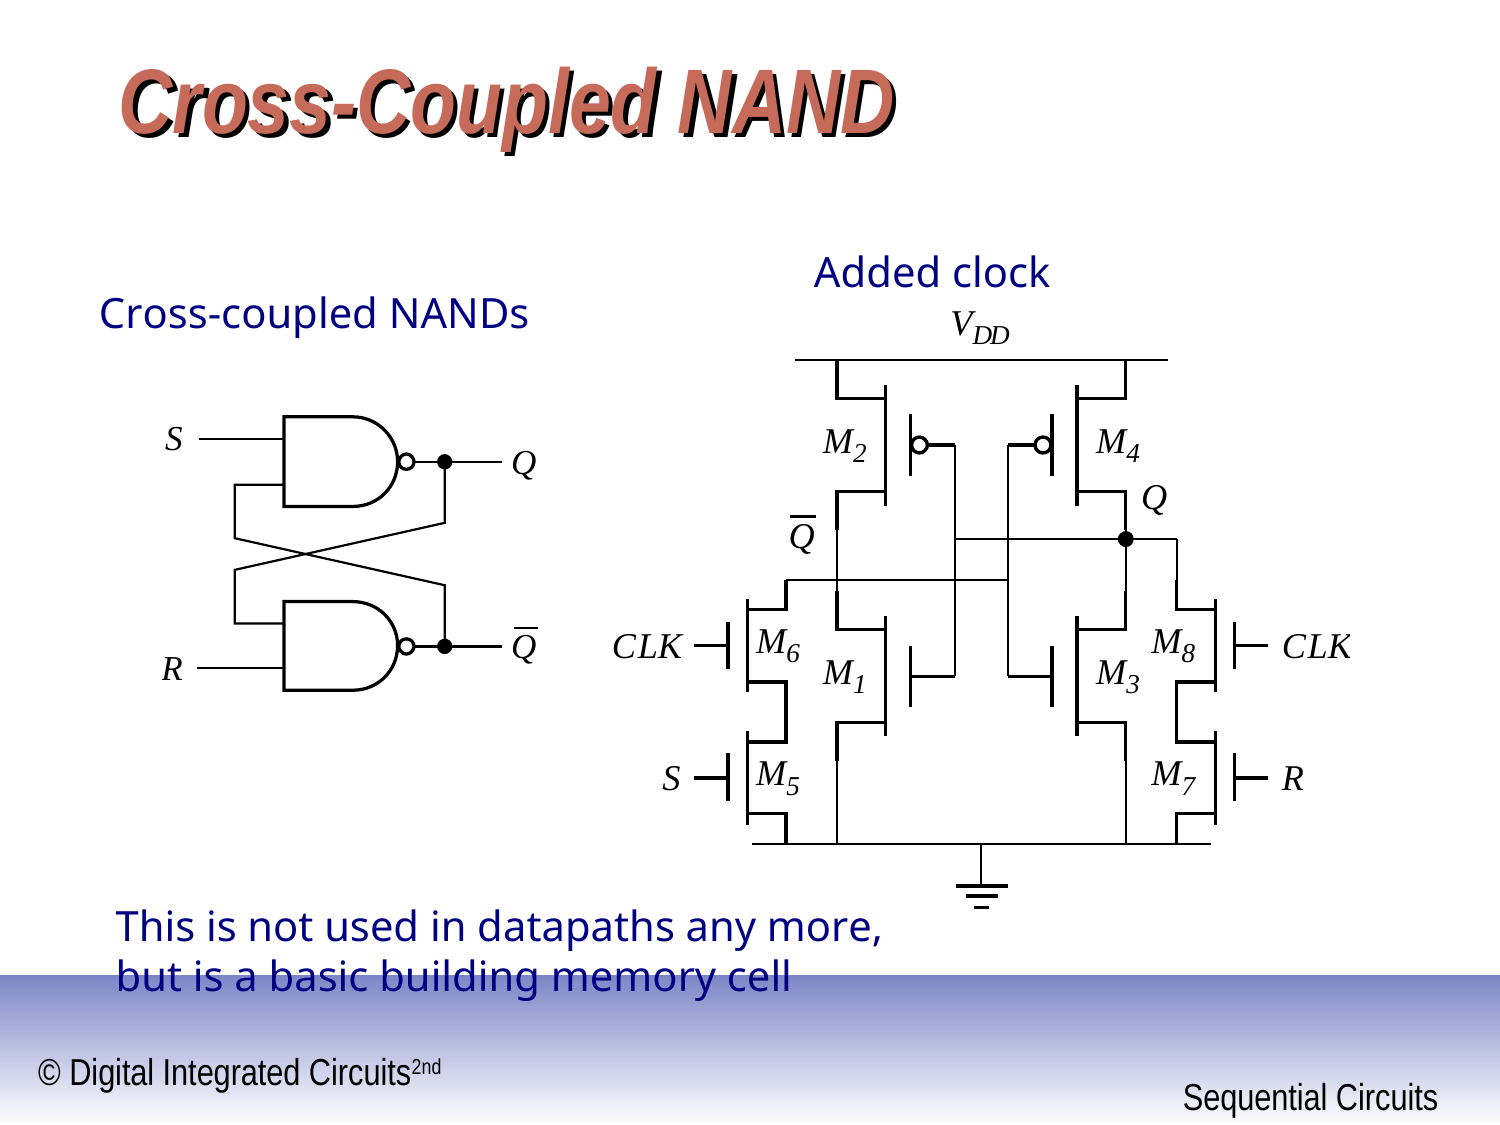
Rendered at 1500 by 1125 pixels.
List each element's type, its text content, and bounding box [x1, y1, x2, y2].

text_box Cross-coupled NANDs [84, 279, 545, 346]
title Cross-Coupled NAND [103, 34, 1379, 160]
text_box This is not used in datapaths any more, but is a basic building memory cell [100, 892, 899, 1008]
picture [612, 301, 1351, 910]
text_box Added clock [799, 238, 1066, 305]
picture [162, 413, 540, 693]
